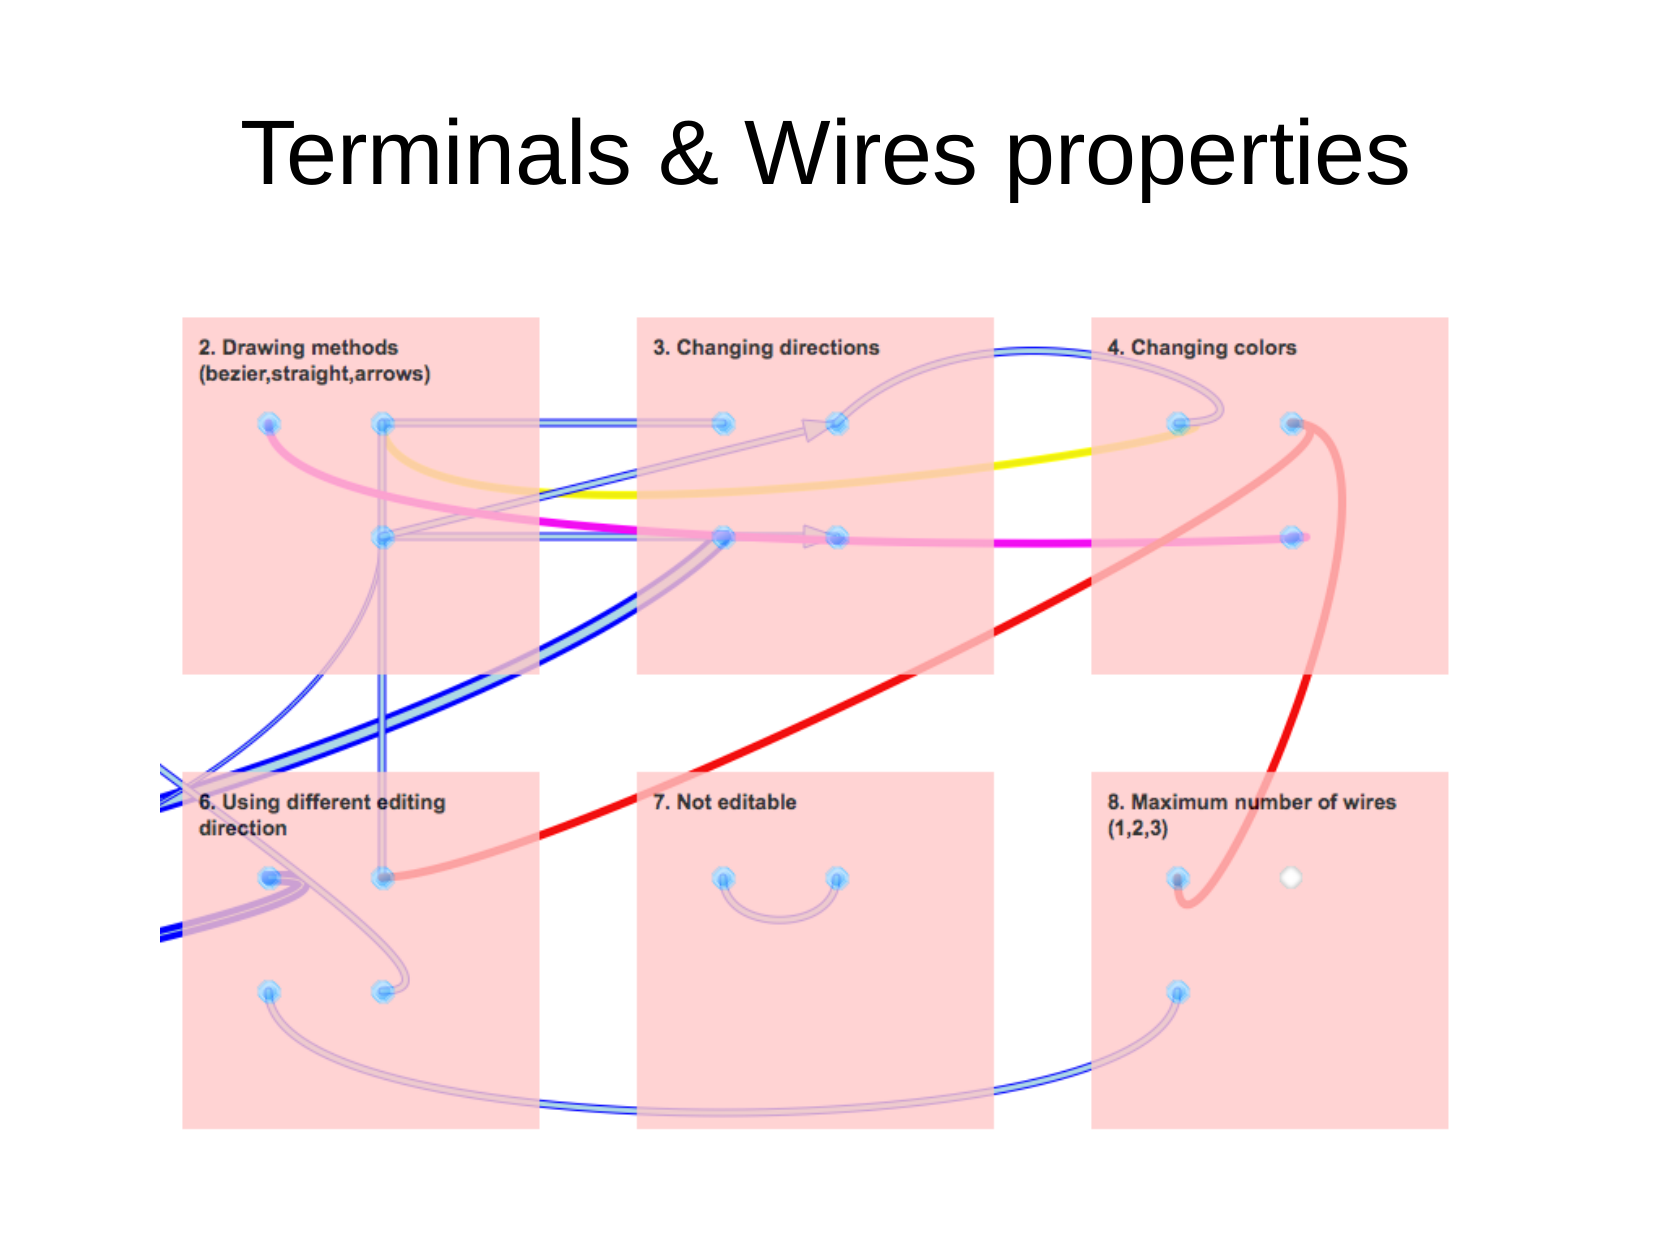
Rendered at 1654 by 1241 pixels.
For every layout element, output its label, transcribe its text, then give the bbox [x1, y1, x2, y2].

title Terminals & Wires properties [82, 56, 1571, 250]
picture [160, 295, 1465, 1144]
